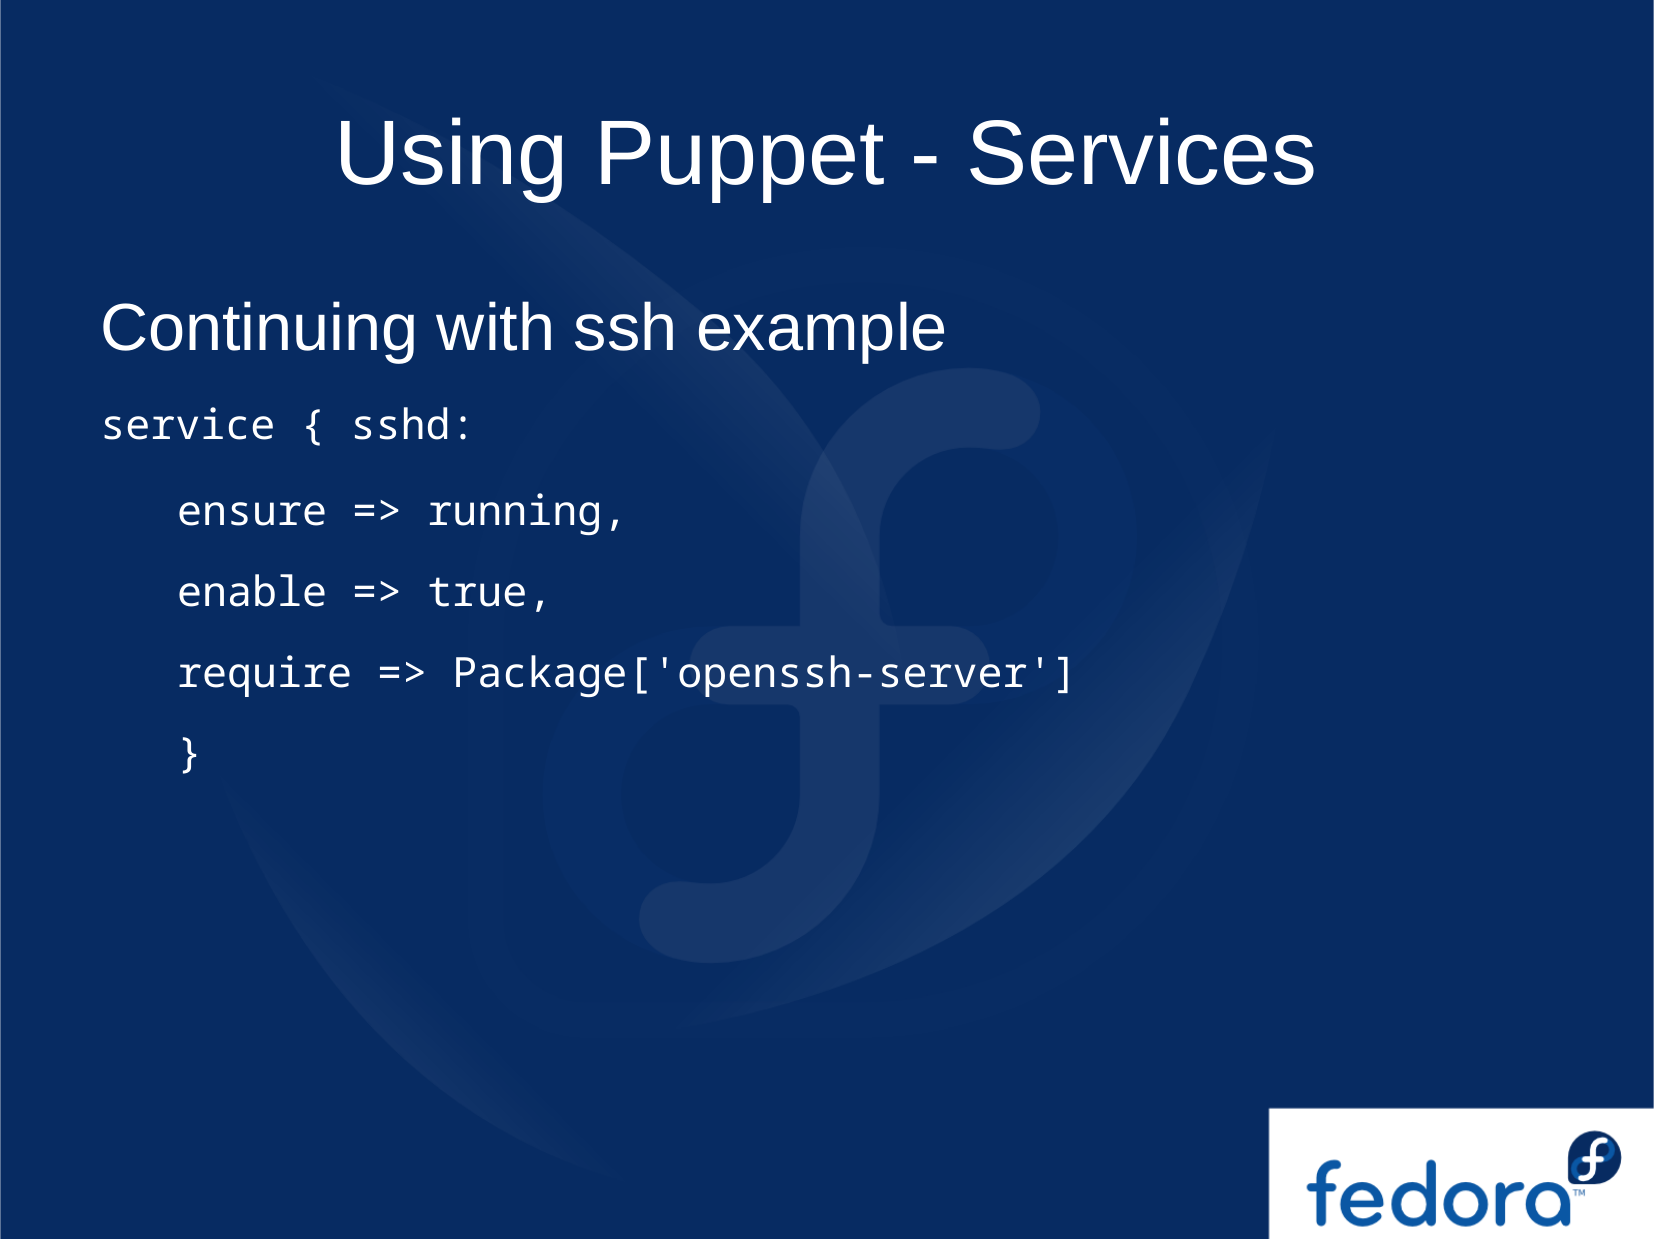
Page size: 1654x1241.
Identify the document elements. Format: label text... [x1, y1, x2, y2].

list Continuing with ssh example service { sshd: ensure => running, enable => true, require => Package['openssh-server'] } [82, 290, 1571, 1094]
title Using Puppet - Services [82, 56, 1571, 250]
picture [0, 0, 1654, 1239]
